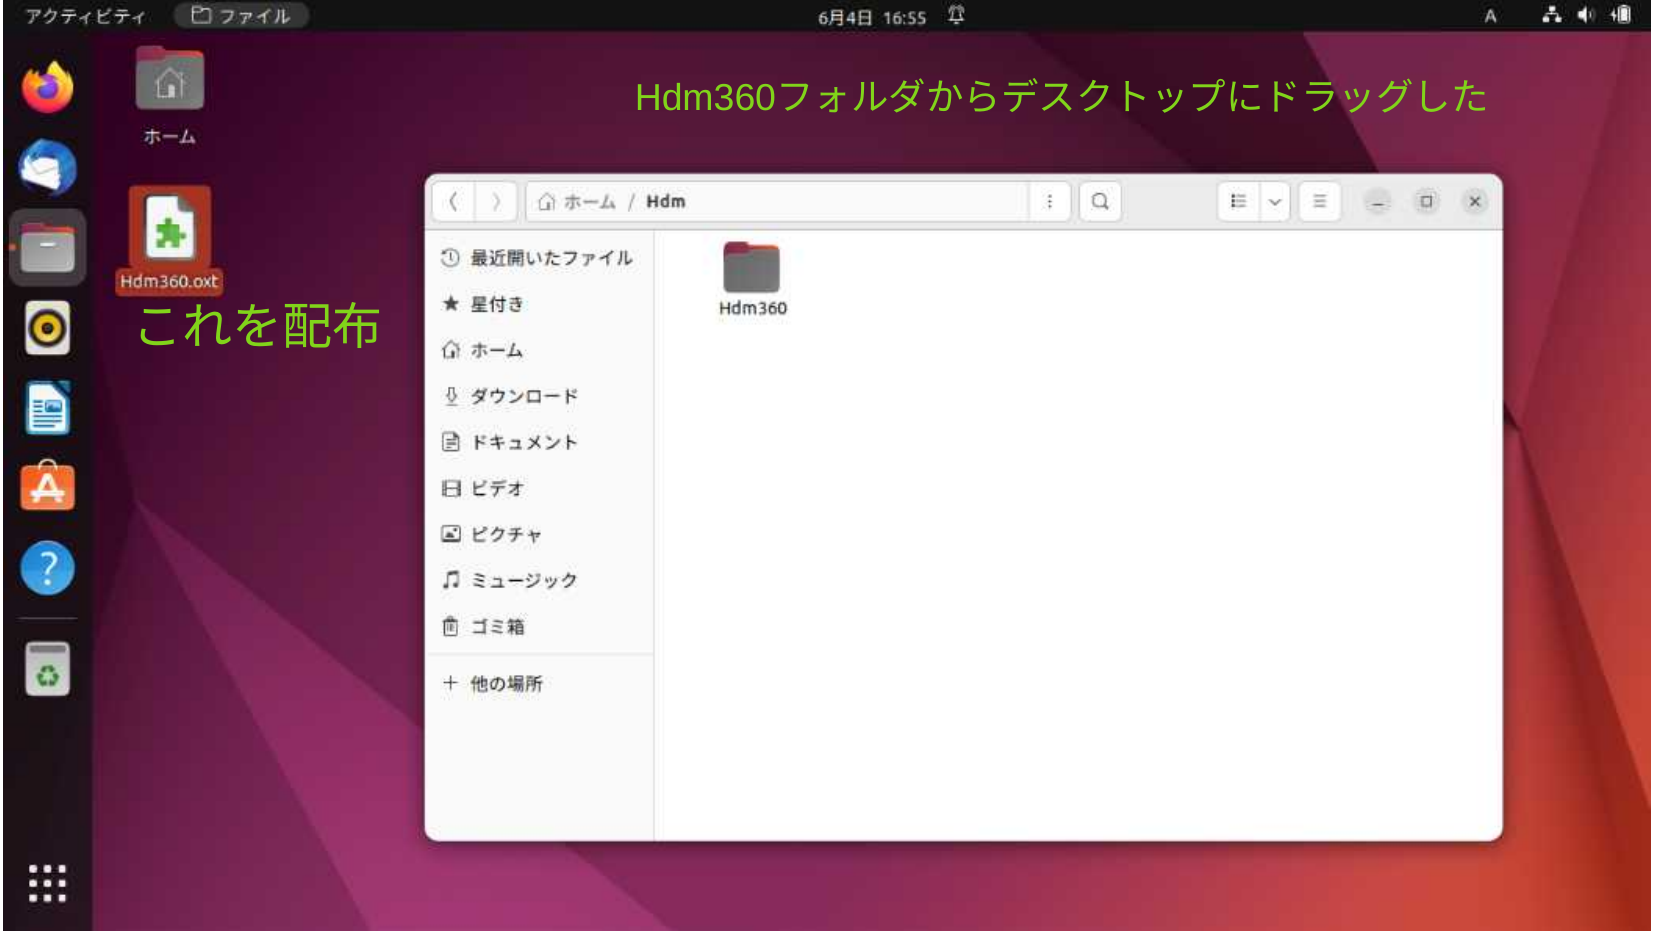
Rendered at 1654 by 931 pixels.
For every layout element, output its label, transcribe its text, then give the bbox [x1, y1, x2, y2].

picture [3, 0, 1651, 931]
text_box これを配布 [118, 279, 414, 368]
text_box Hdm360フォルダからデスクトップにドラッグした [620, 59, 1536, 148]
